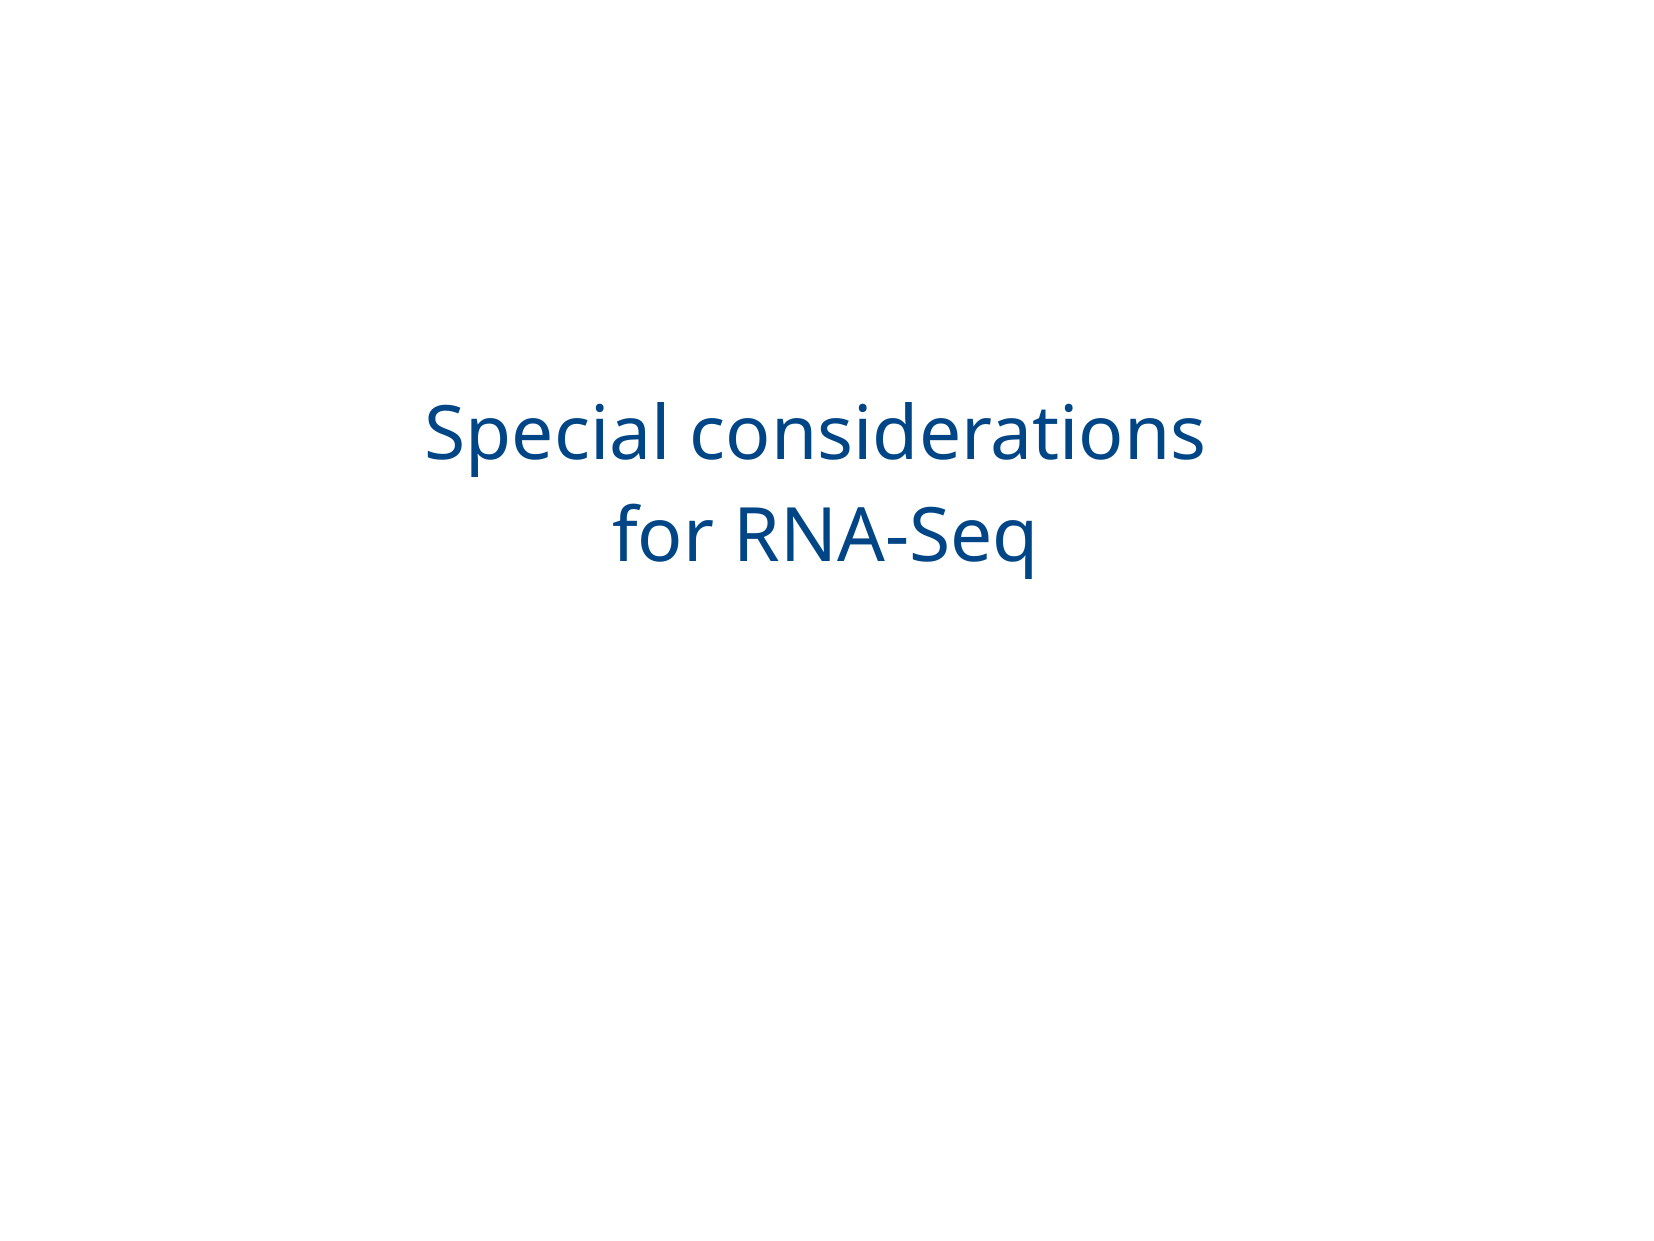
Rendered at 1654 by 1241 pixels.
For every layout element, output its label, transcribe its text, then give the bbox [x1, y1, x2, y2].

title Special considerations for RNA-Seq [71, 377, 1561, 586]
